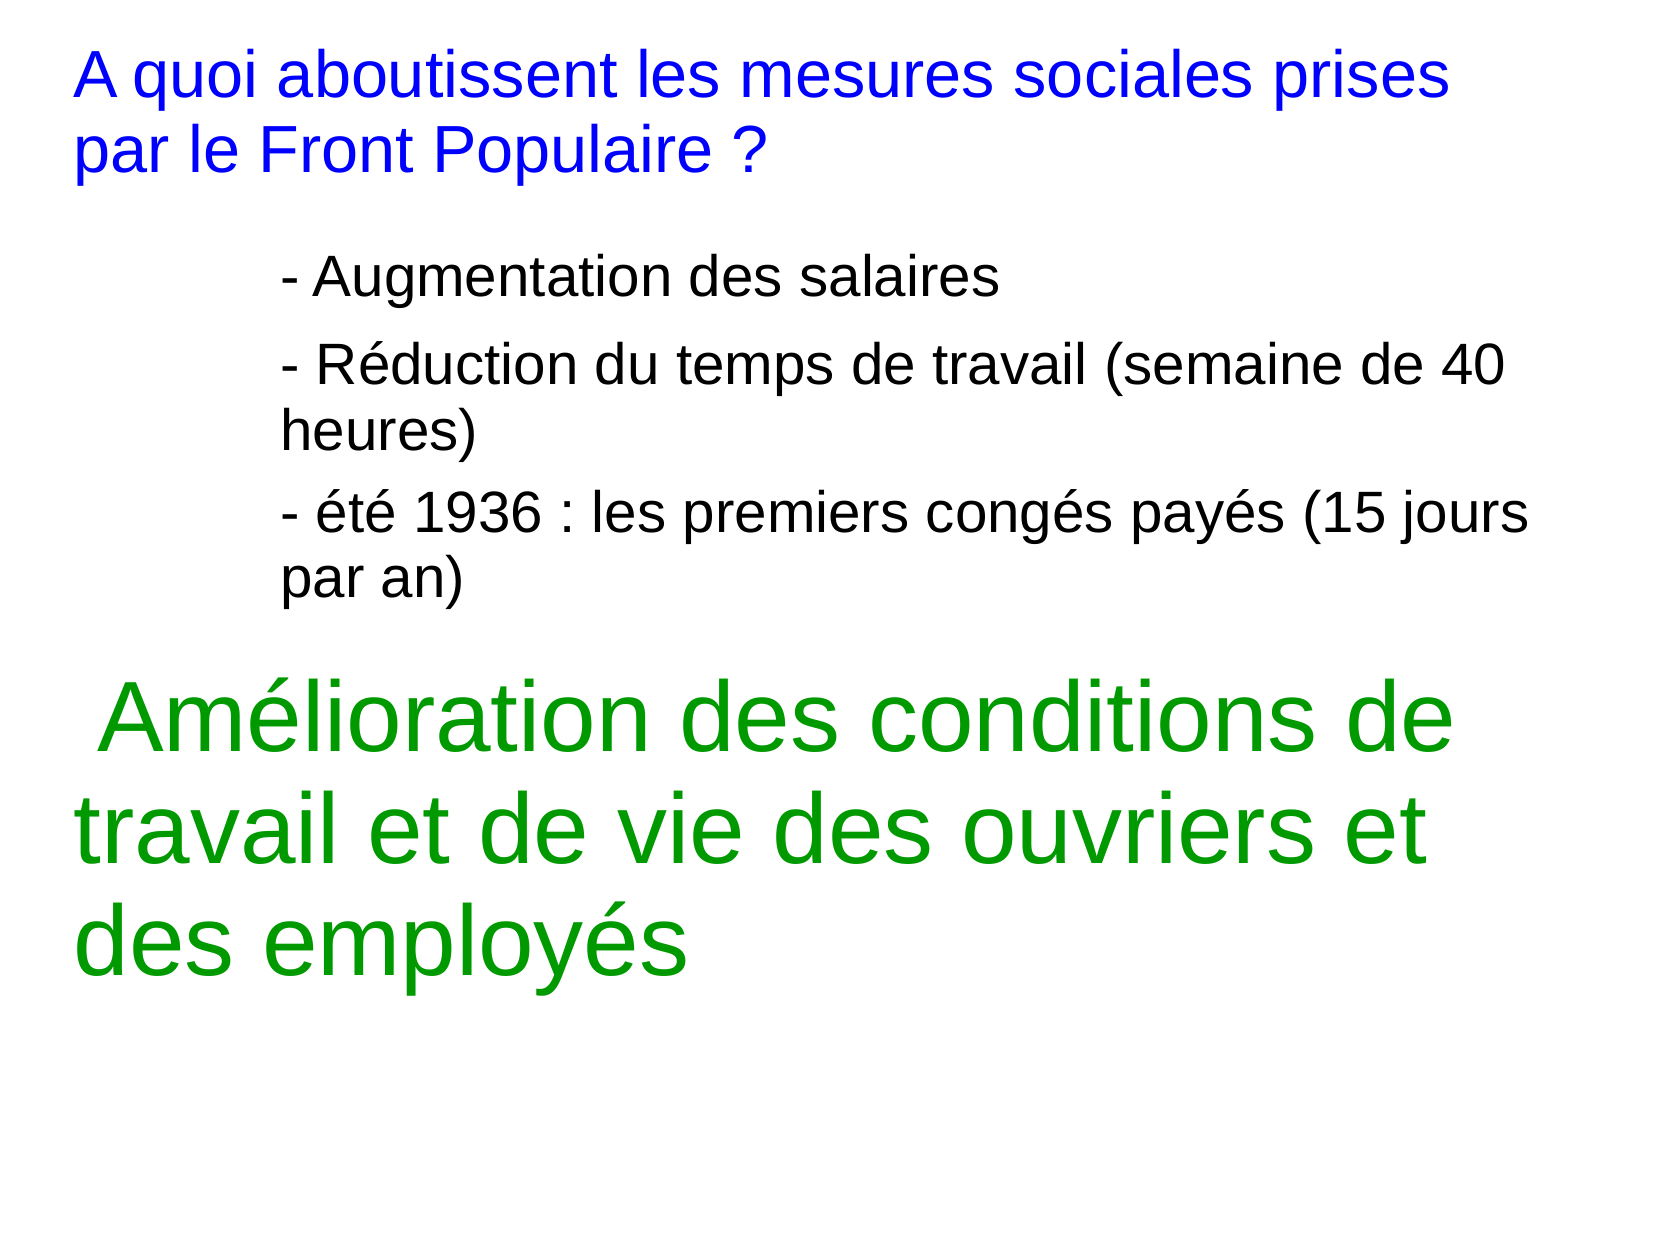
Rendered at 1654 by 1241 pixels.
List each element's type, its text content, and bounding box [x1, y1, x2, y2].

text_box - été 1936 : les premiers congés payés (15 jours par an) [265, 472, 1595, 617]
text_box A quoi aboutissent les mesures sociales prises par le Front Populaire ? [59, 29, 1536, 195]
text_box - Réduction du temps de travail (semaine de 40 heures) [265, 324, 1565, 470]
text_box - Augmentation des salaires [265, 236, 1359, 316]
text_box Amélioration des conditions de travail et de vie des ouvriers et des employés [59, 653, 1565, 1004]
